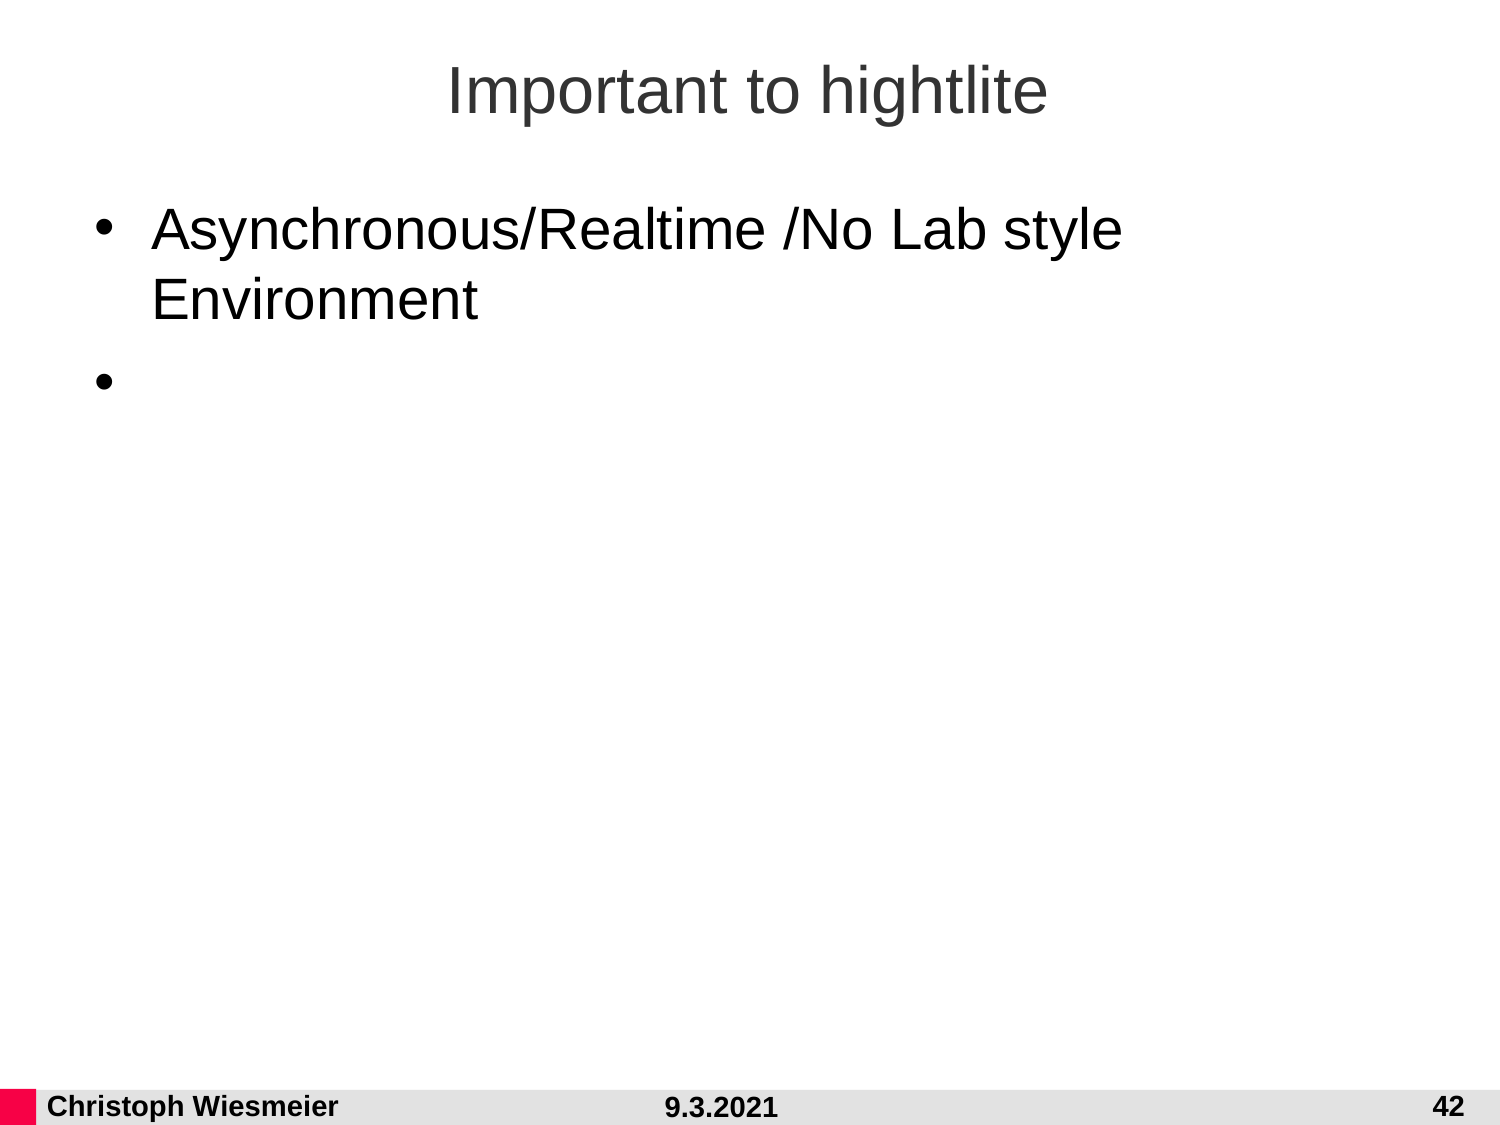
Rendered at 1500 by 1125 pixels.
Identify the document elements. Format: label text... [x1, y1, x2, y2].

title Important to hightlite [79, 25, 1417, 149]
list Asynchronous/Realtime /No Lab style Environment [79, 184, 1430, 1055]
